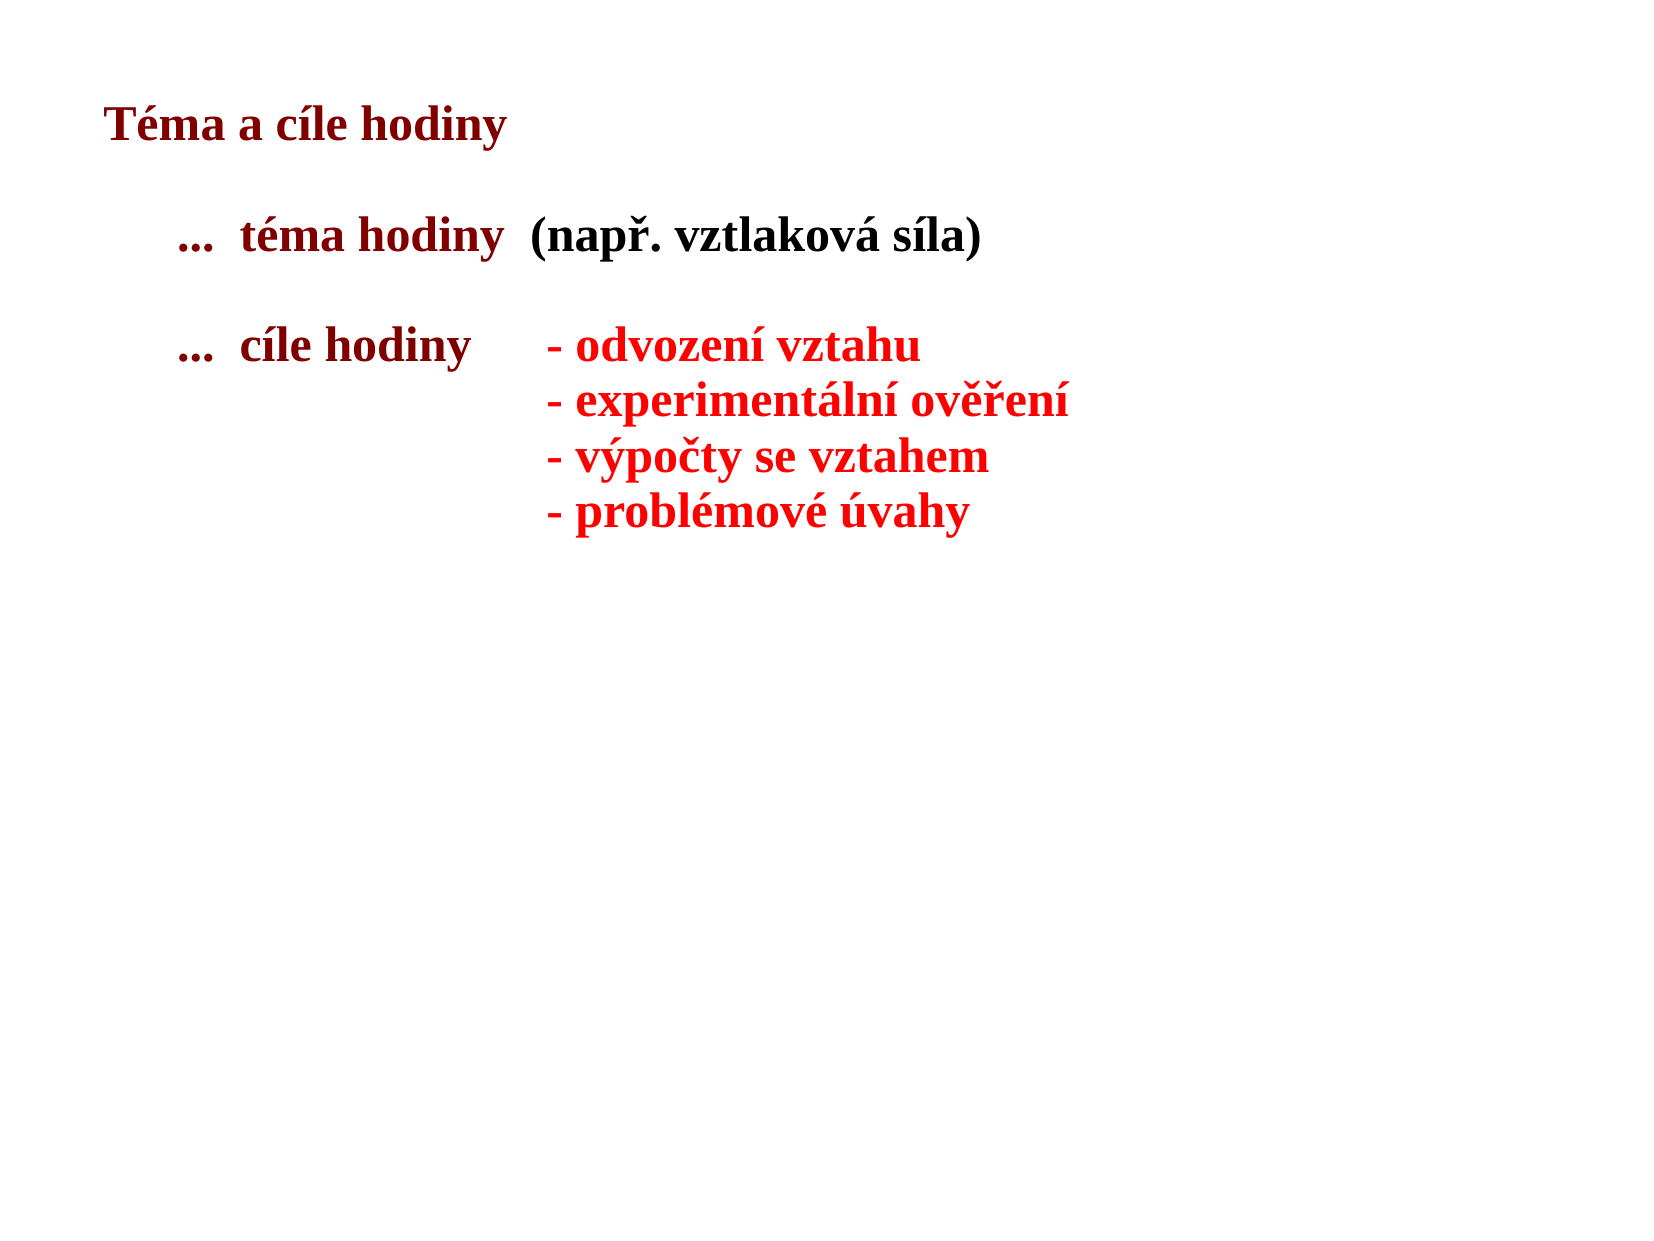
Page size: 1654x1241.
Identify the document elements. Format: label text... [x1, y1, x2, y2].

text_box Téma a cíle hodiny ... téma hodiny (např. vztlaková síla) ... cíle hodiny - odvození vztahu - experimentální ověření - výpočty se vztahem - problémové úvahy [88, 88, 1595, 556]
